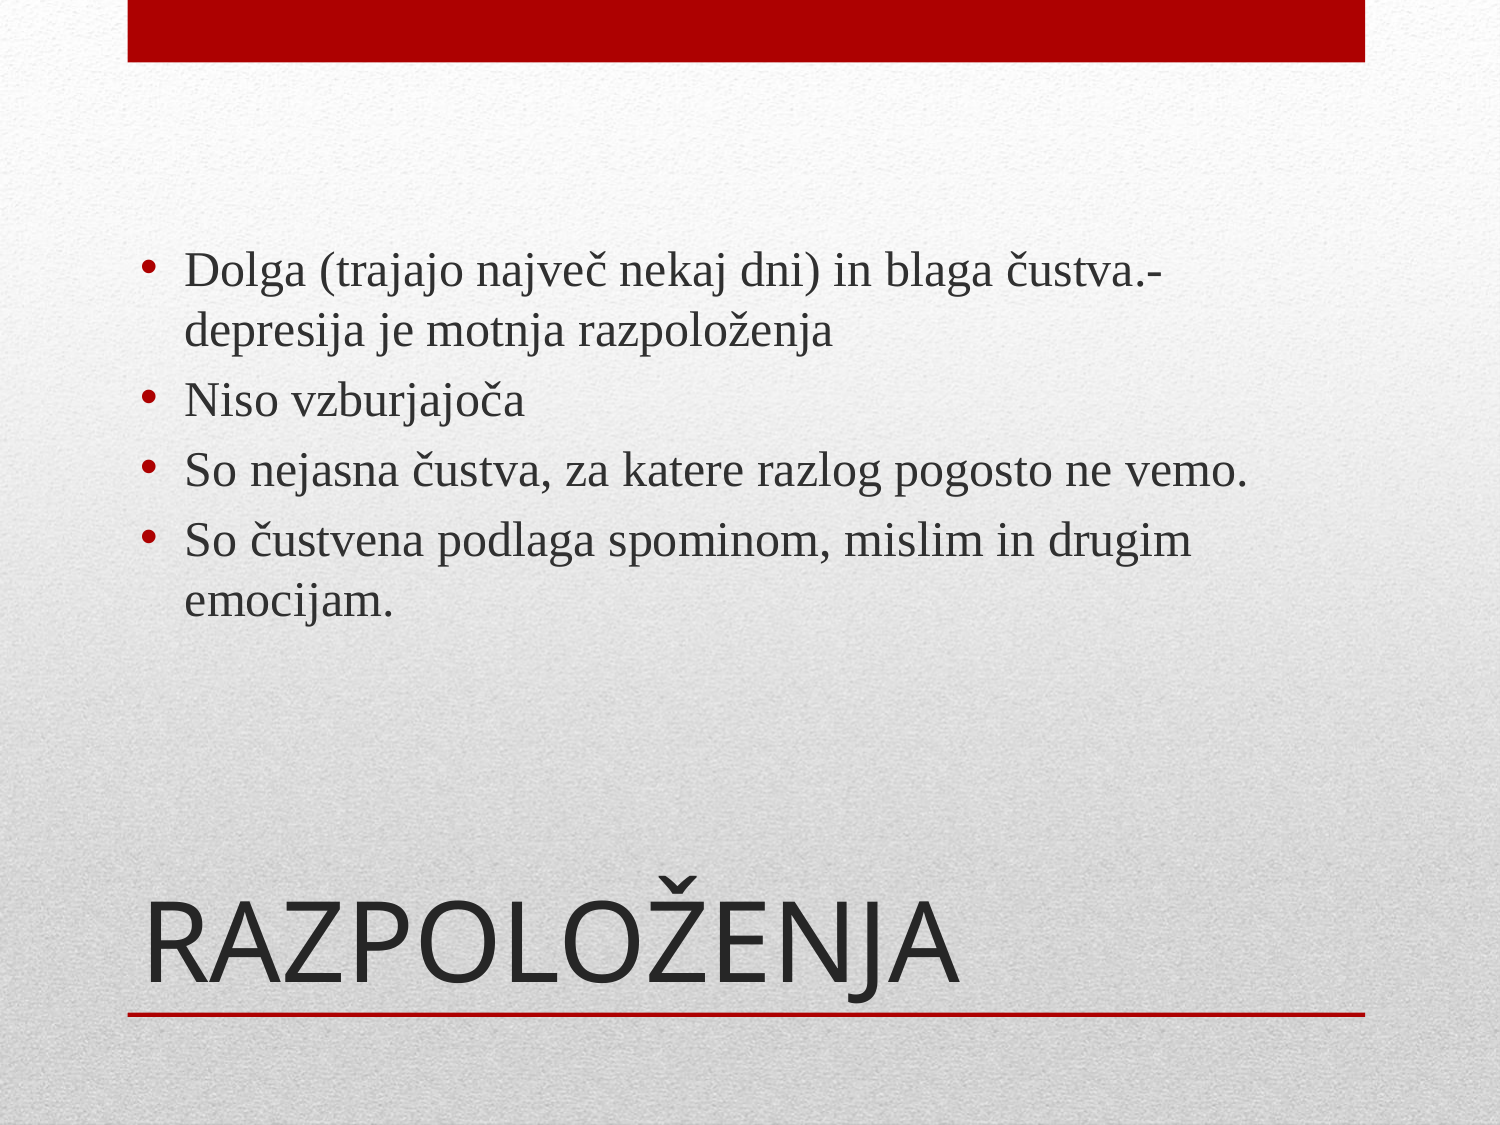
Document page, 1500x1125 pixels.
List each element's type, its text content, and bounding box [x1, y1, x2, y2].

title RAZPOLOŽENJA [125, 750, 1238, 1013]
picture [0, 0, 1500, 1125]
list Dolga (trajajo največ nekaj dni) in blaga čustva.- depresija je motnja razpoloženja Niso vzburjajoča So nejasna čustva, za katere razlog pogosto ne vemo. So čustvena podlaga spominom, mislim in drugim emocijam. [125, 112, 1363, 750]
